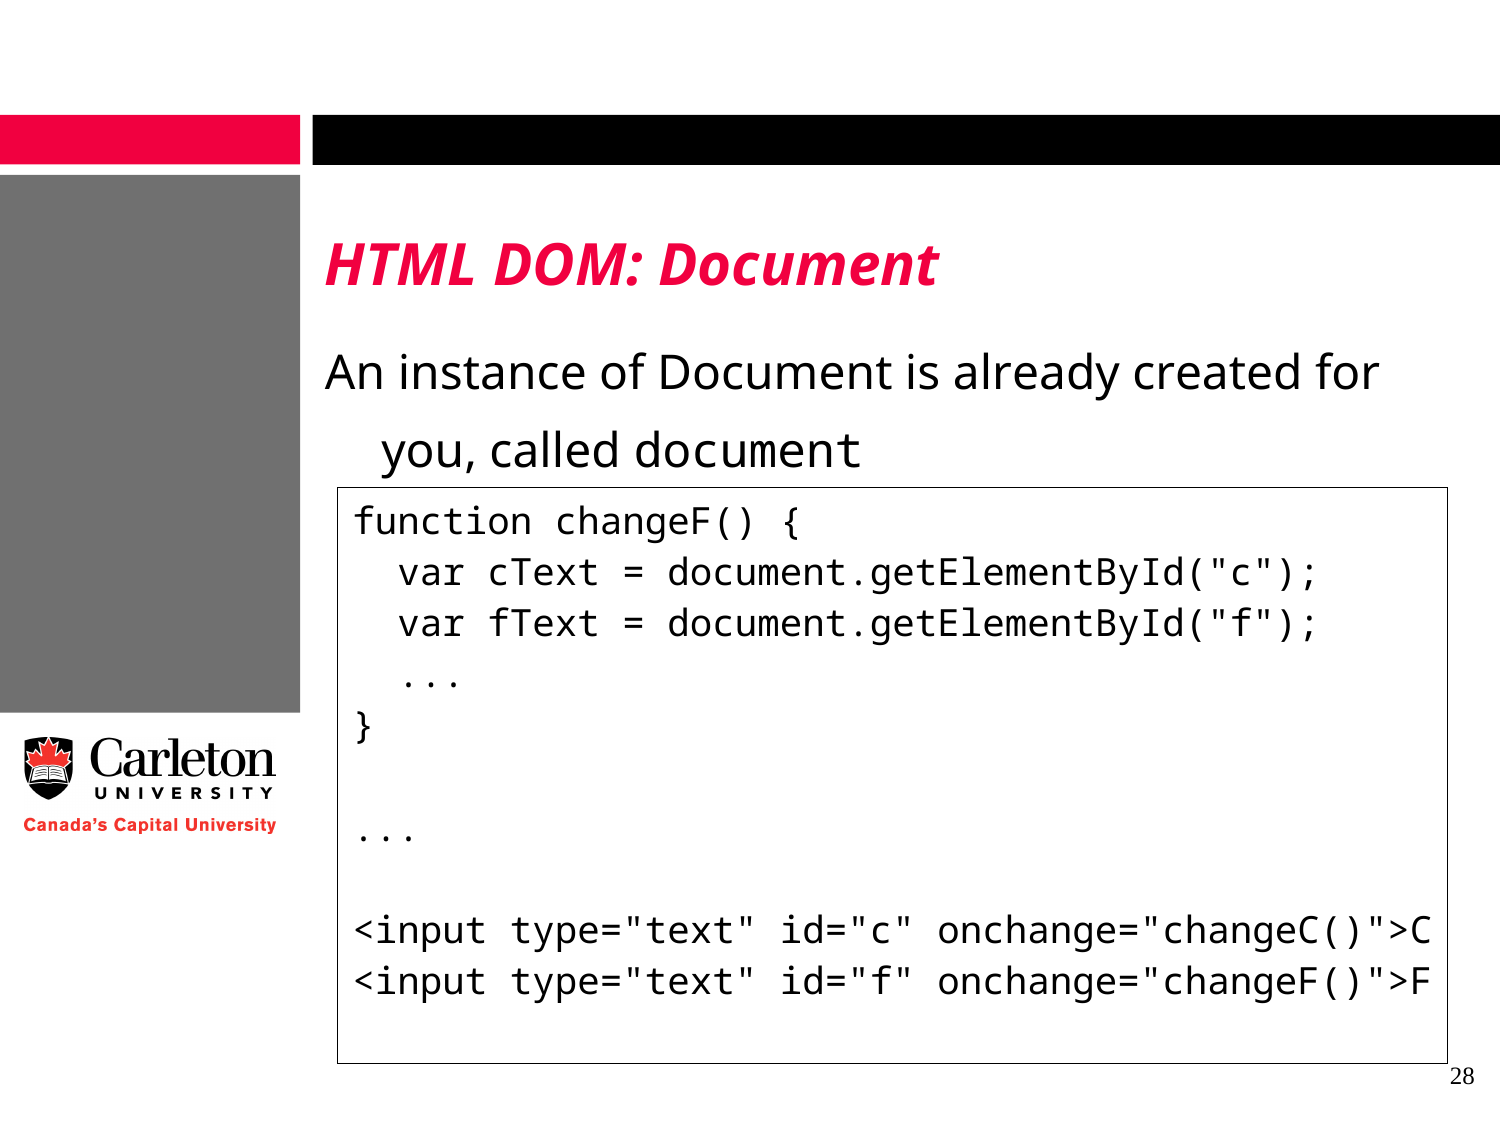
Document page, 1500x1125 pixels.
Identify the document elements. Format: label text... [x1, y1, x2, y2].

picture [24, 737, 276, 834]
list An instance of Document is already created for you, called document [324, 324, 1450, 1036]
text_box function changeF() { var cText = document.getElementById("c"); var fText = document.getElementById("f"); ... } ... <input type="text" id="c" onchange="changeC()">C <input type="text" id="f" onchange="changeF()">F [337, 487, 1424, 1000]
title HTML DOM: Document [324, 194, 1450, 324]
list An instance of Document is already created for you, called document [338, 488, 1447, 1036]
